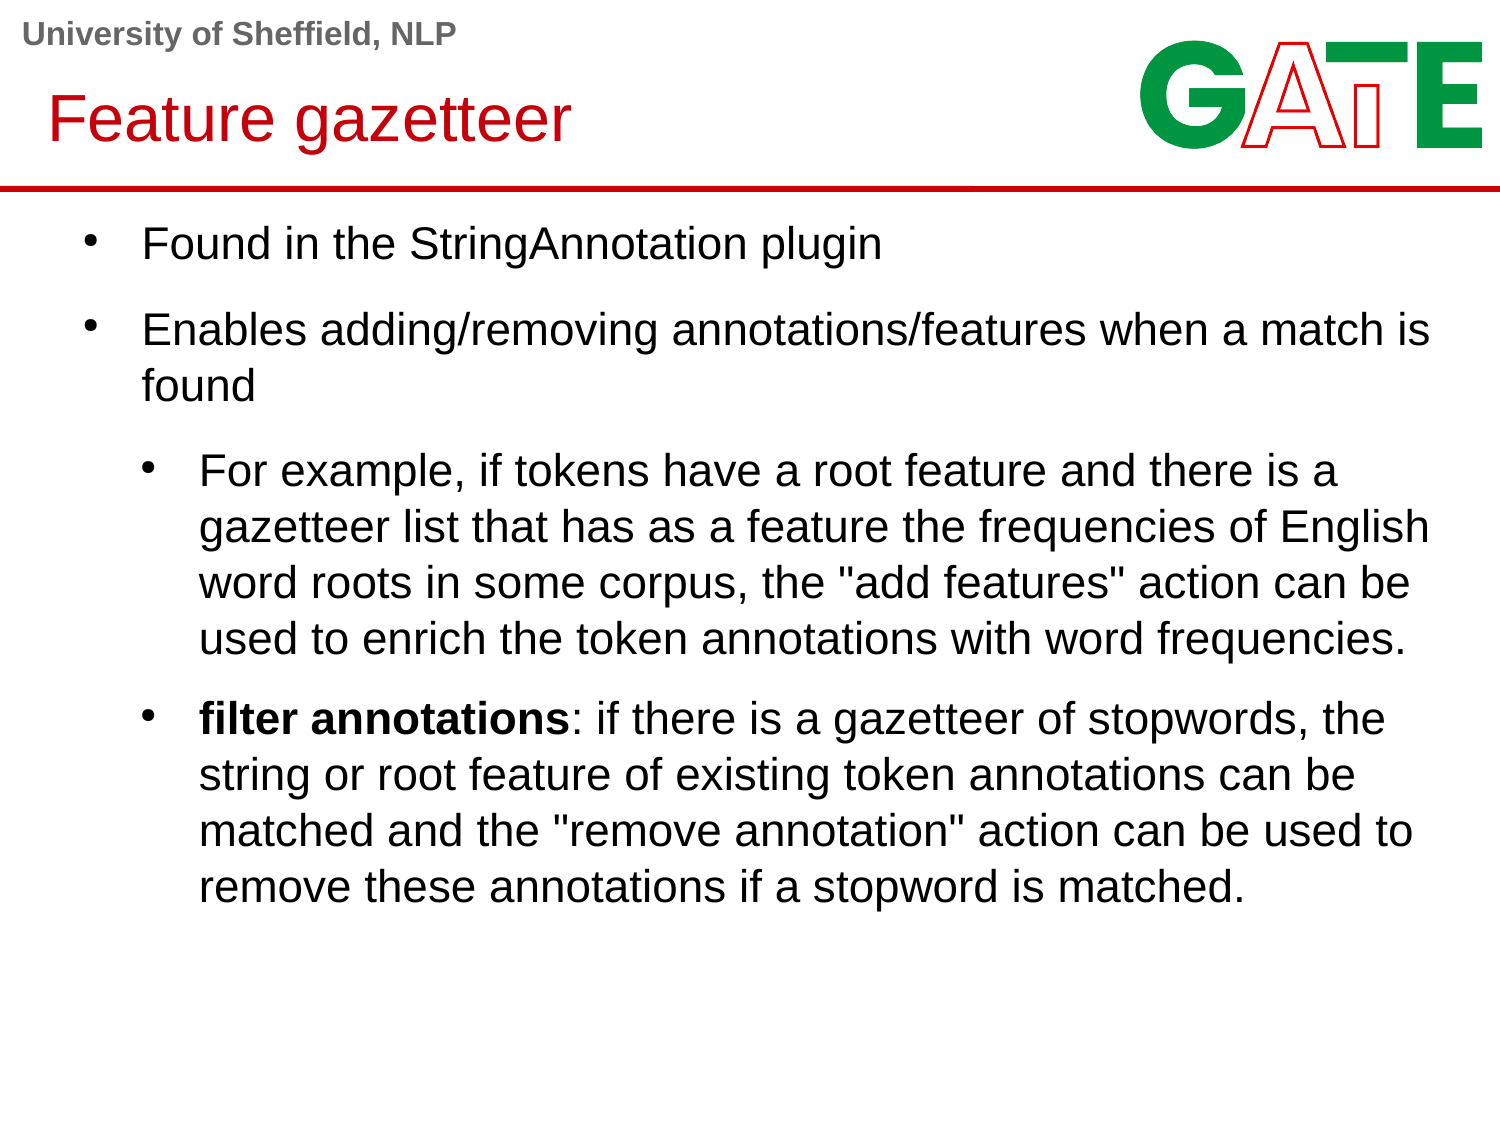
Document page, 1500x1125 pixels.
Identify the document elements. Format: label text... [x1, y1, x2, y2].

title Feature gazetteer [47, 59, 1241, 180]
picture [1133, 23, 1489, 166]
list Found in the StringAnnotation plugin Enables adding/removing annotations/features when a match is found For example, if tokens have a root feature and there is a gazetteer list that has as a feature the frequencies of English word roots in some corpus, the "add features" action can be used to enrich the token annotations with word frequencies. filter annotations: if there is a gazetteer of stopwords, the string or root feature of existing token annotations can be matched and the "remove annotation" action can be used to remove these annotations if a stopword is matched. [82, 212, 1465, 1063]
